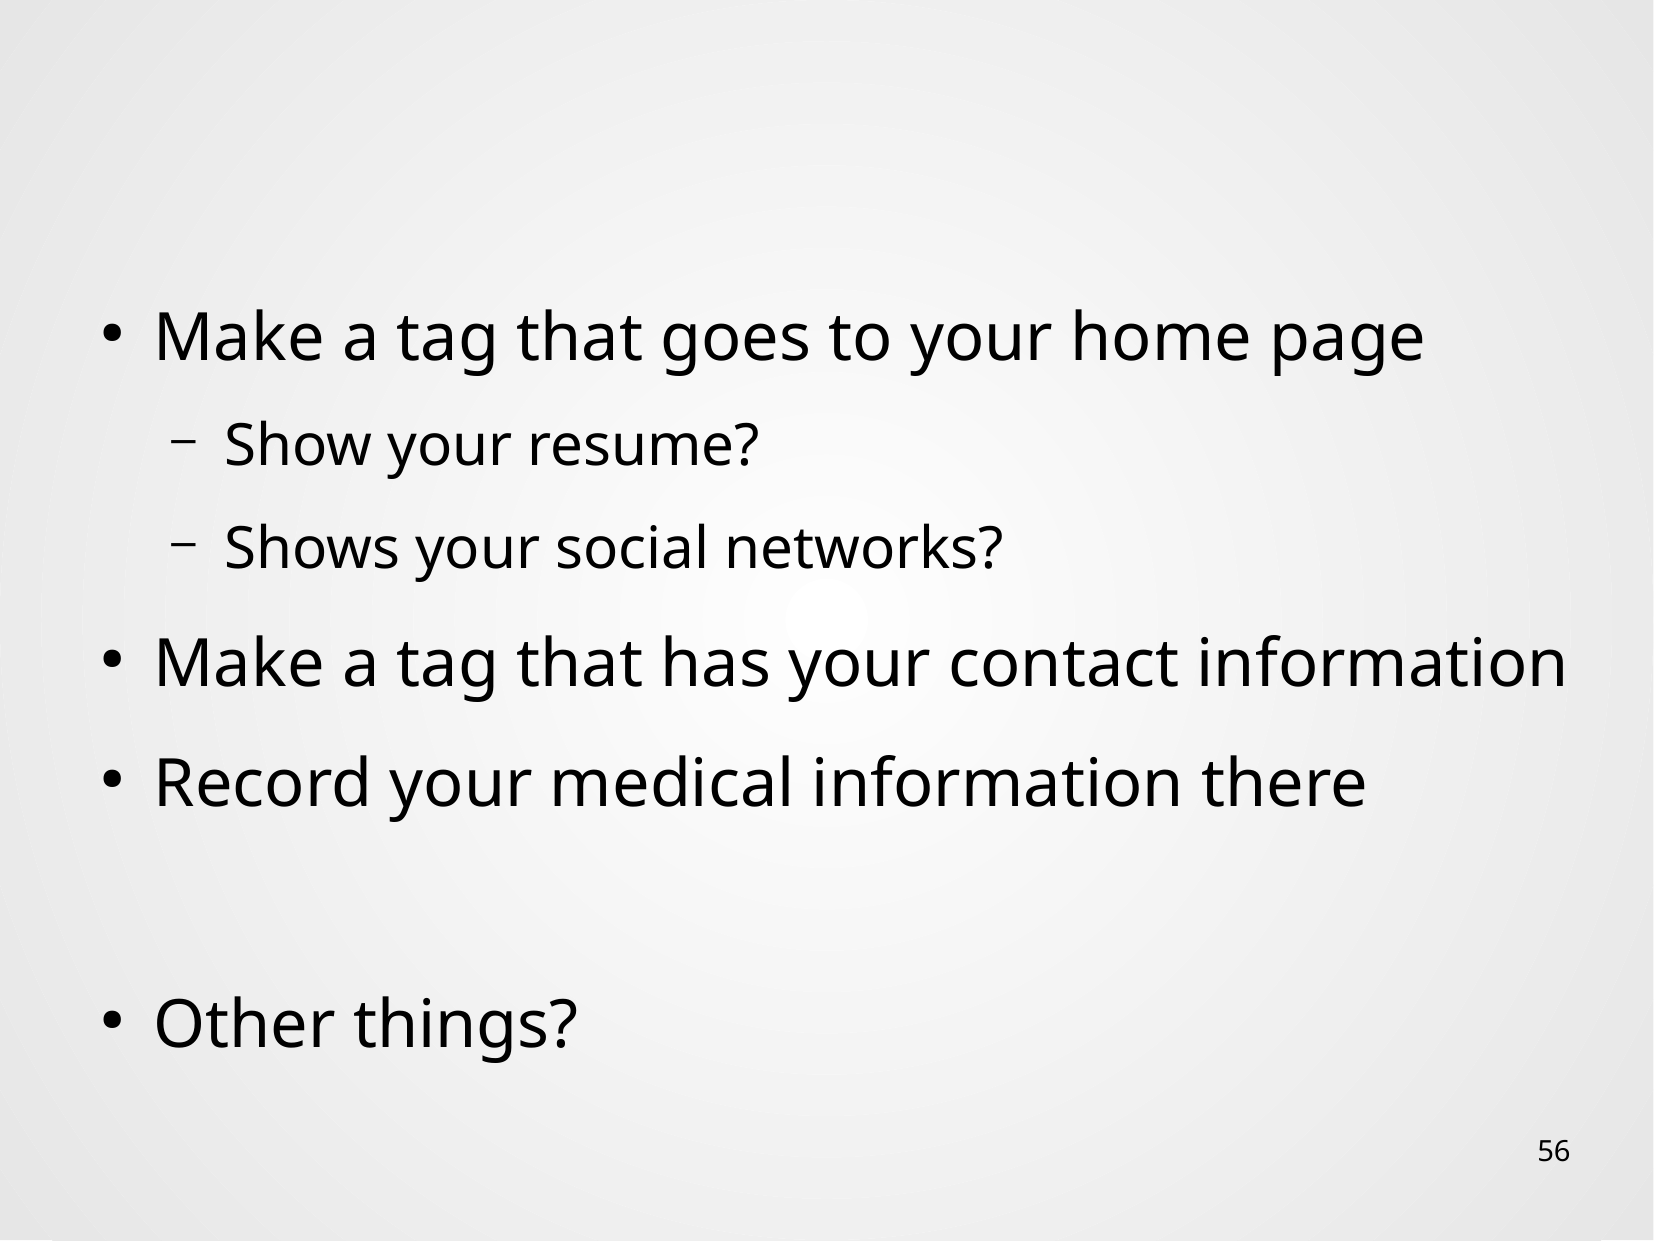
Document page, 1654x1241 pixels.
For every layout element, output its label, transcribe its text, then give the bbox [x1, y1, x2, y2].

list Make a tag that goes to your home page Show your resume? Shows your social networks? Make a tag that has your contact information Record your medical information there Other things? [82, 289, 1571, 1010]
